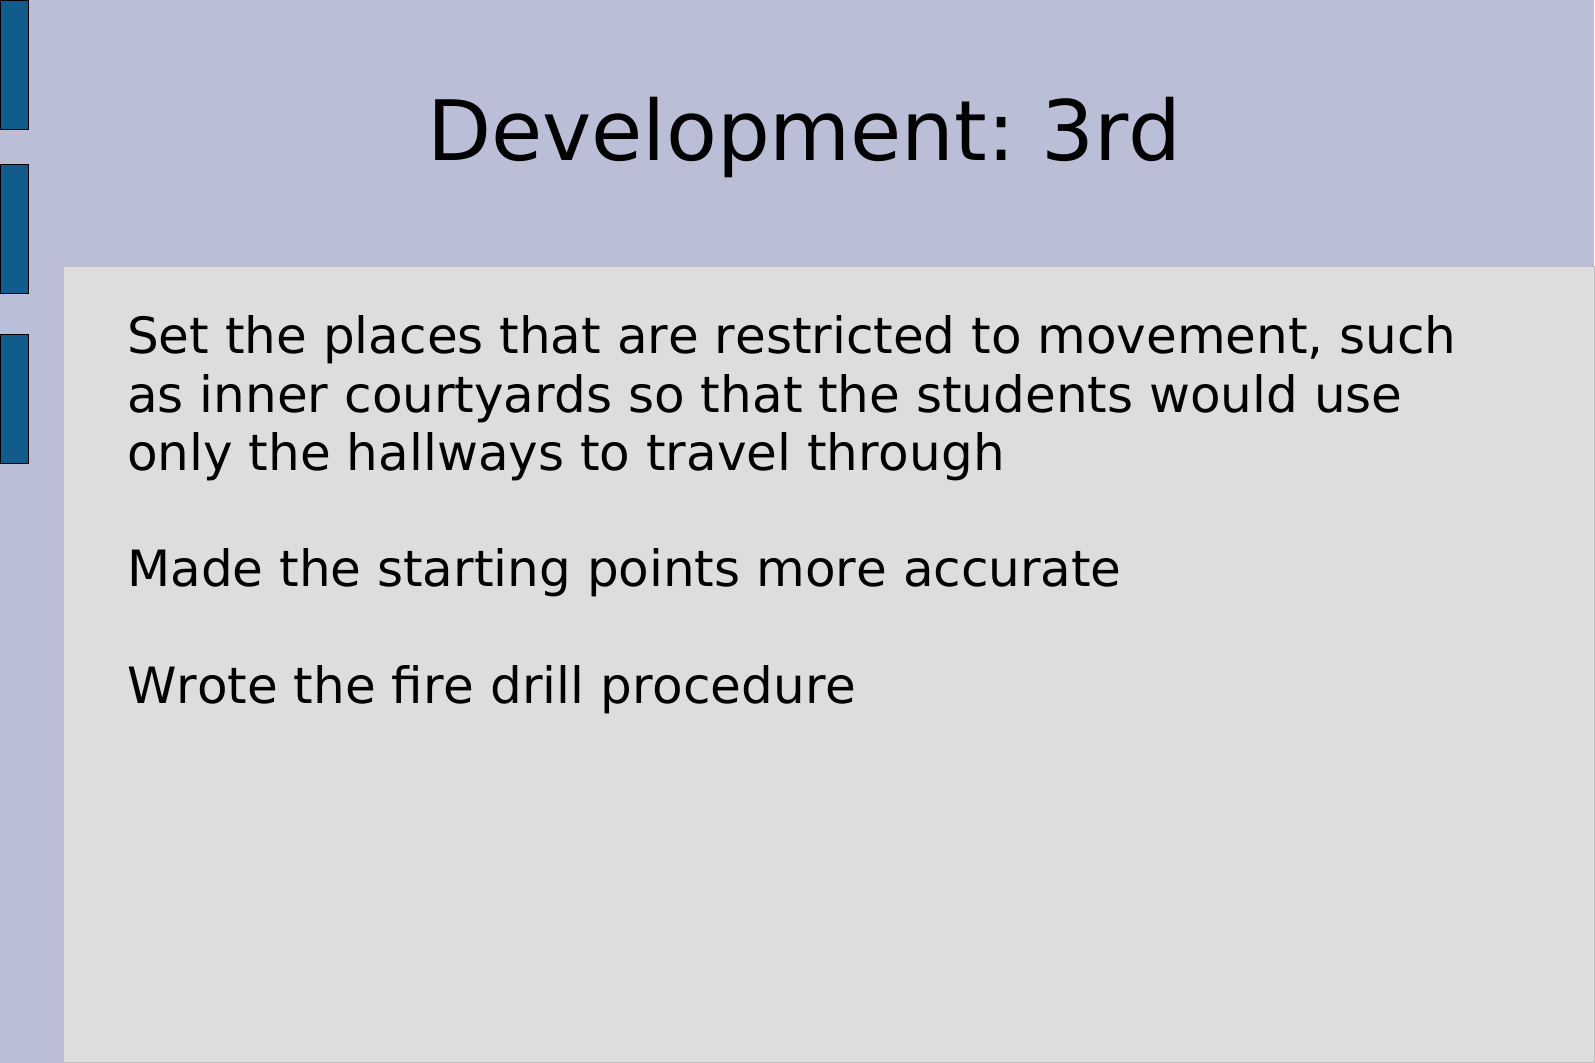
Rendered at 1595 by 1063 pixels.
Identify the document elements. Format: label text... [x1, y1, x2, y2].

text_box Set the places that are restricted to movement, such as inner courtyards so that the students would use only the hallways to travel through Made the starting points more accurate Wrote the fire drill procedure [112, 300, 1501, 723]
text_box Development: 3rd [412, 75, 1313, 188]
